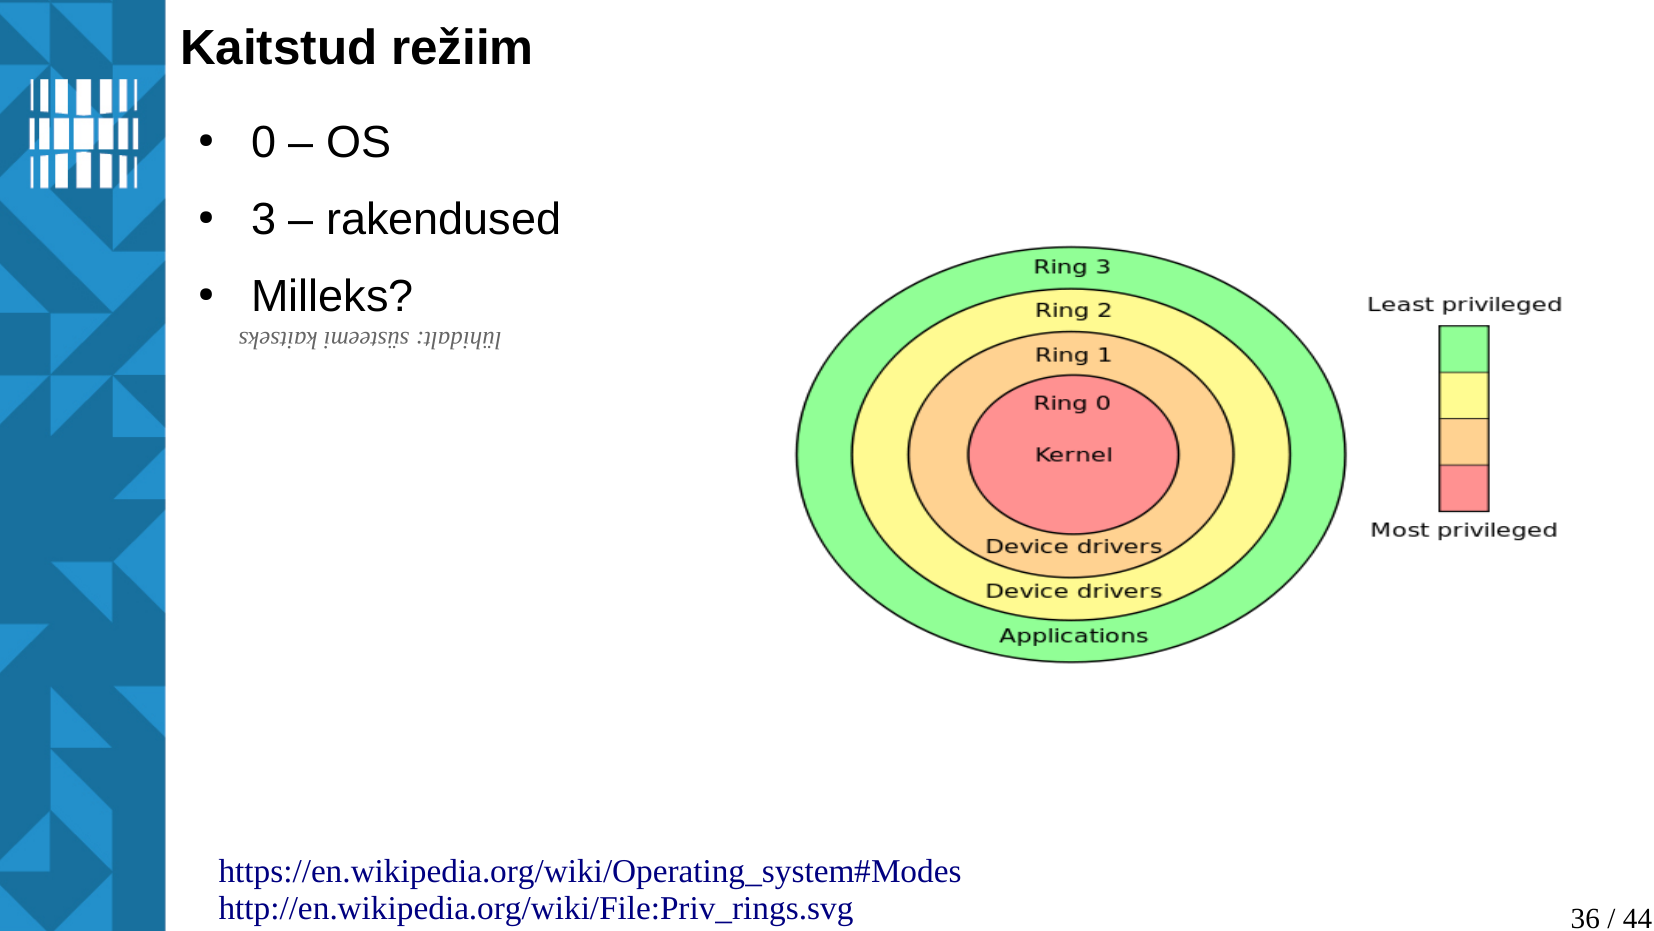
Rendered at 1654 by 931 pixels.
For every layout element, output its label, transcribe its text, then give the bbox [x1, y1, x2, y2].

text_box lühidalt: süsteemi kaitseks [236, 324, 502, 355]
title Kaitstud režiim [180, 10, 1572, 86]
text_box https://en.wikipedia.org/wiki/Operating_system#Modes http://en.wikipedia.org/wiki/File:Priv_rings.svg [218, 852, 1004, 927]
picture [790, 243, 1566, 666]
list 0 – OS 3 – rakendused Milleks? [180, 116, 1630, 691]
